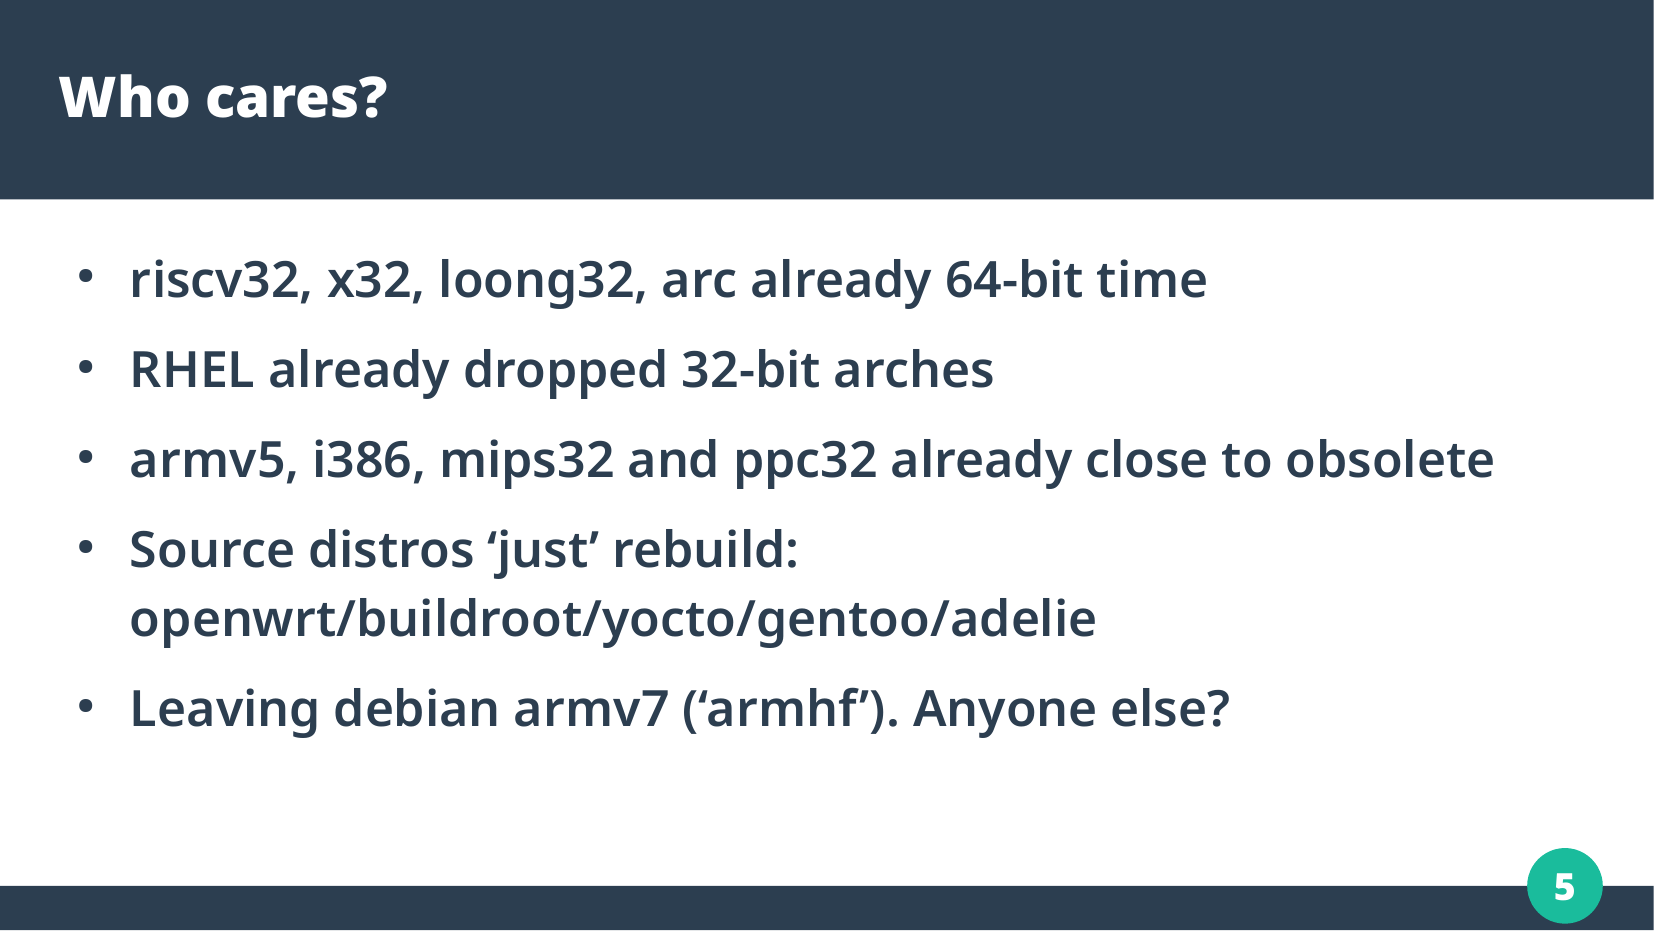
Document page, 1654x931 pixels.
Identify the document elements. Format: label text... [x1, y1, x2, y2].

list riscv32, x32, loong32, arc already 64-bit time RHEL already dropped 32-bit arches armv5, i386, mips32 and ppc32 already close to obsolete Source distros ‘just’ rebuild: openwrt/buildroot/yocto/gentoo/adelie Leaving debian armv7 (‘armhf’). Anyone else? [59, 243, 1595, 864]
title Who cares? [59, 37, 1595, 155]
